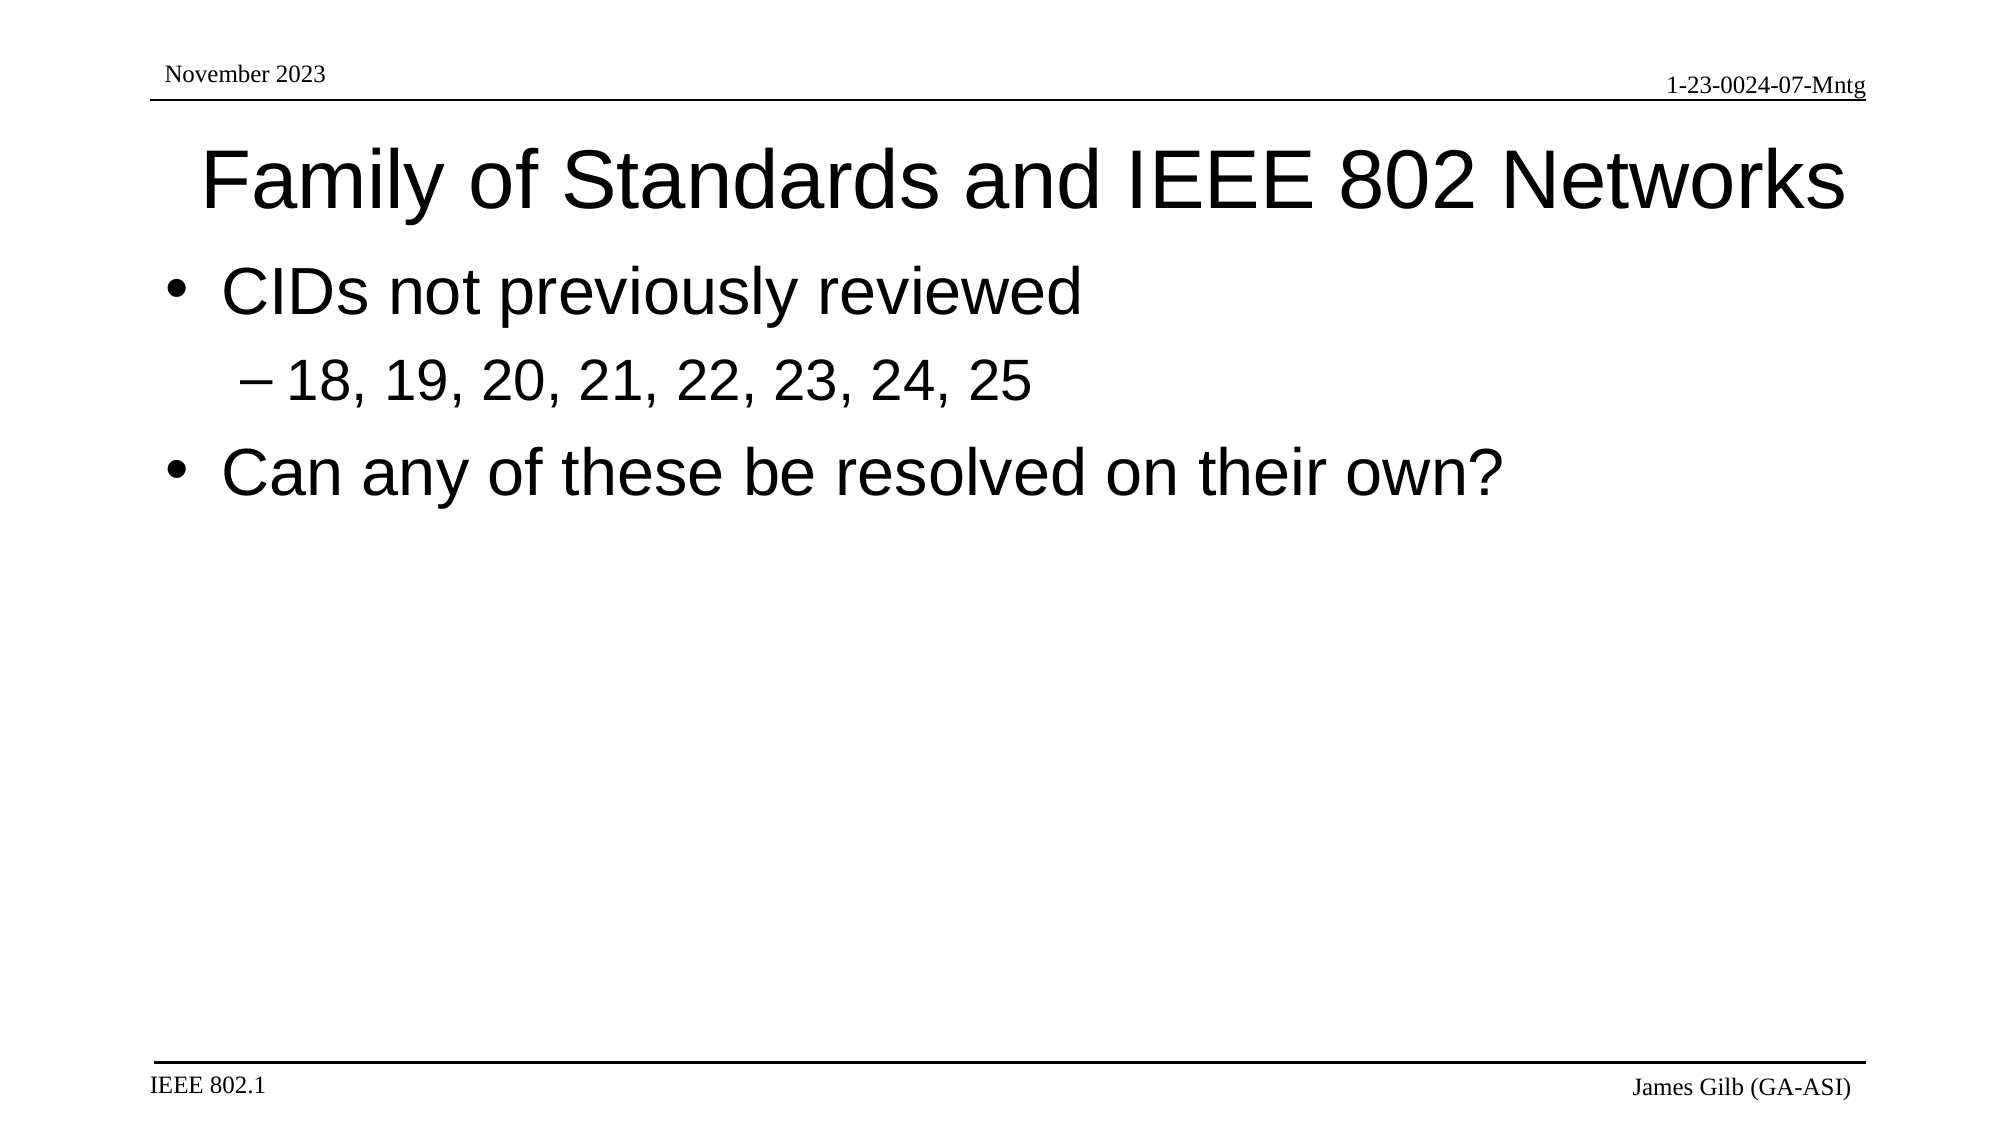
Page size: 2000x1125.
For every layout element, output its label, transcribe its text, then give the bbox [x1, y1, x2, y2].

list CIDs not previously reviewed 18, 19, 20, 21, 22, 23, 24, 25 Can any of these be resolved on their own? [149, 239, 1900, 1051]
title Family of Standards and IEEE 802 Networks [149, 112, 1900, 238]
